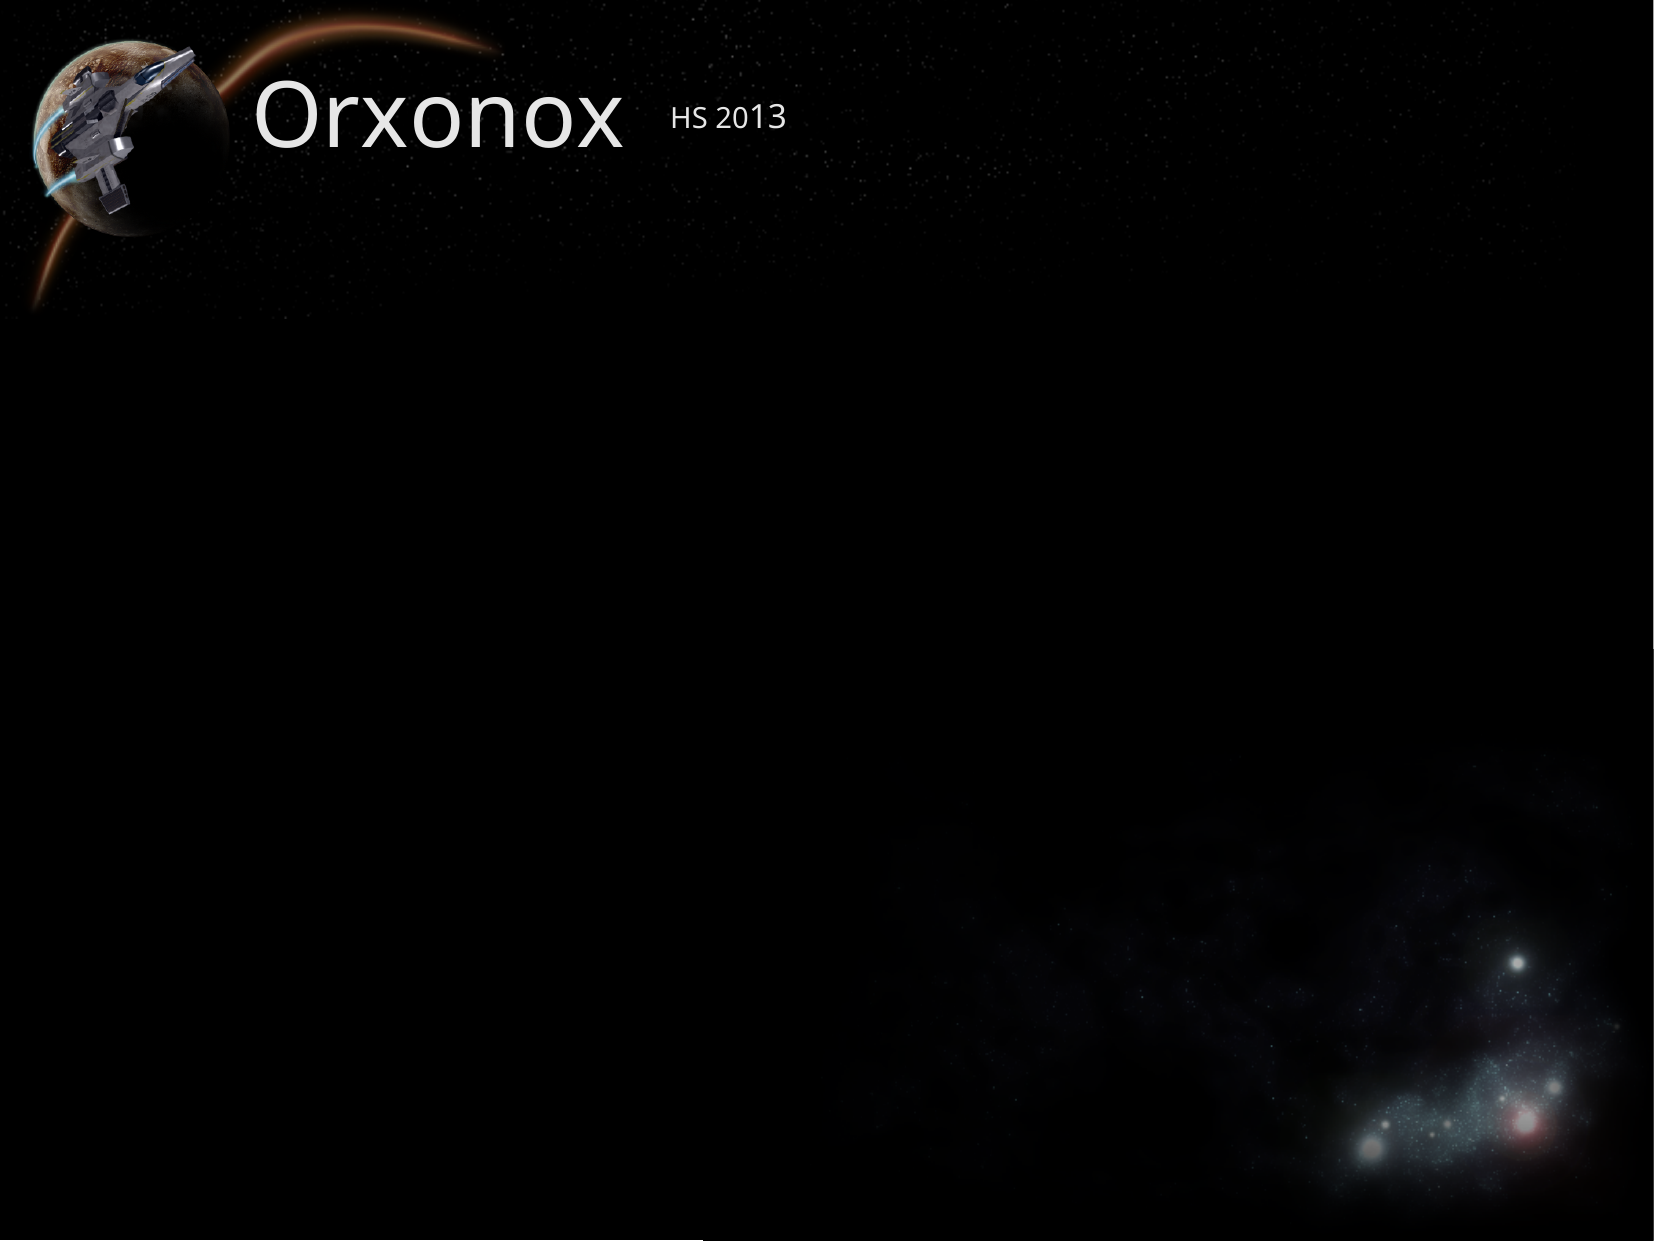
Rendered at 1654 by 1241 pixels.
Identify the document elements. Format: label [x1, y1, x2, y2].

picture [0, 0, 1607, 443]
picture [703, 649, 1654, 1241]
